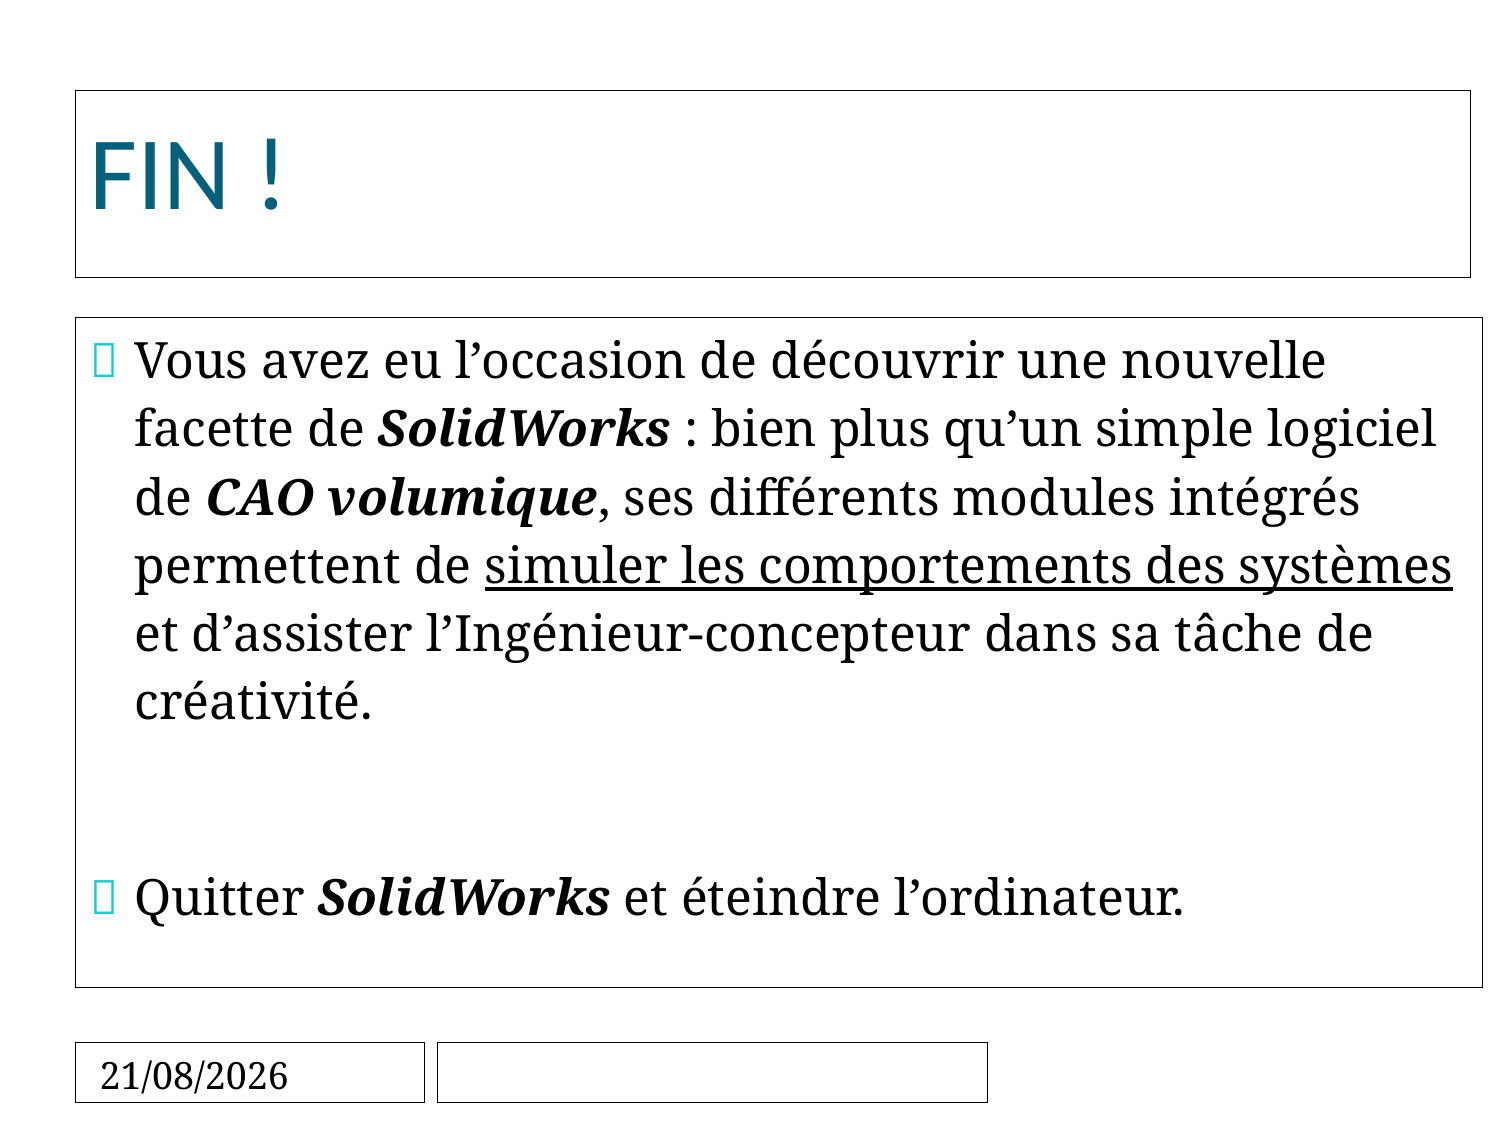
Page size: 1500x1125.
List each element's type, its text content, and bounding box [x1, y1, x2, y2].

list Vous avez eu l’occasion de découvrir une nouvelle facette de SolidWorks : bien plus qu’un simple logiciel de CAO volumique, ses différents modules intégrés permettent de simuler les comportements des systèmes et d’assister l’Ingénieur-concepteur dans sa tâche de créativité. Quitter SolidWorks et éteindre l’ordinateur. [75, 317, 1483, 988]
title FIN ! [75, 90, 1471, 278]
